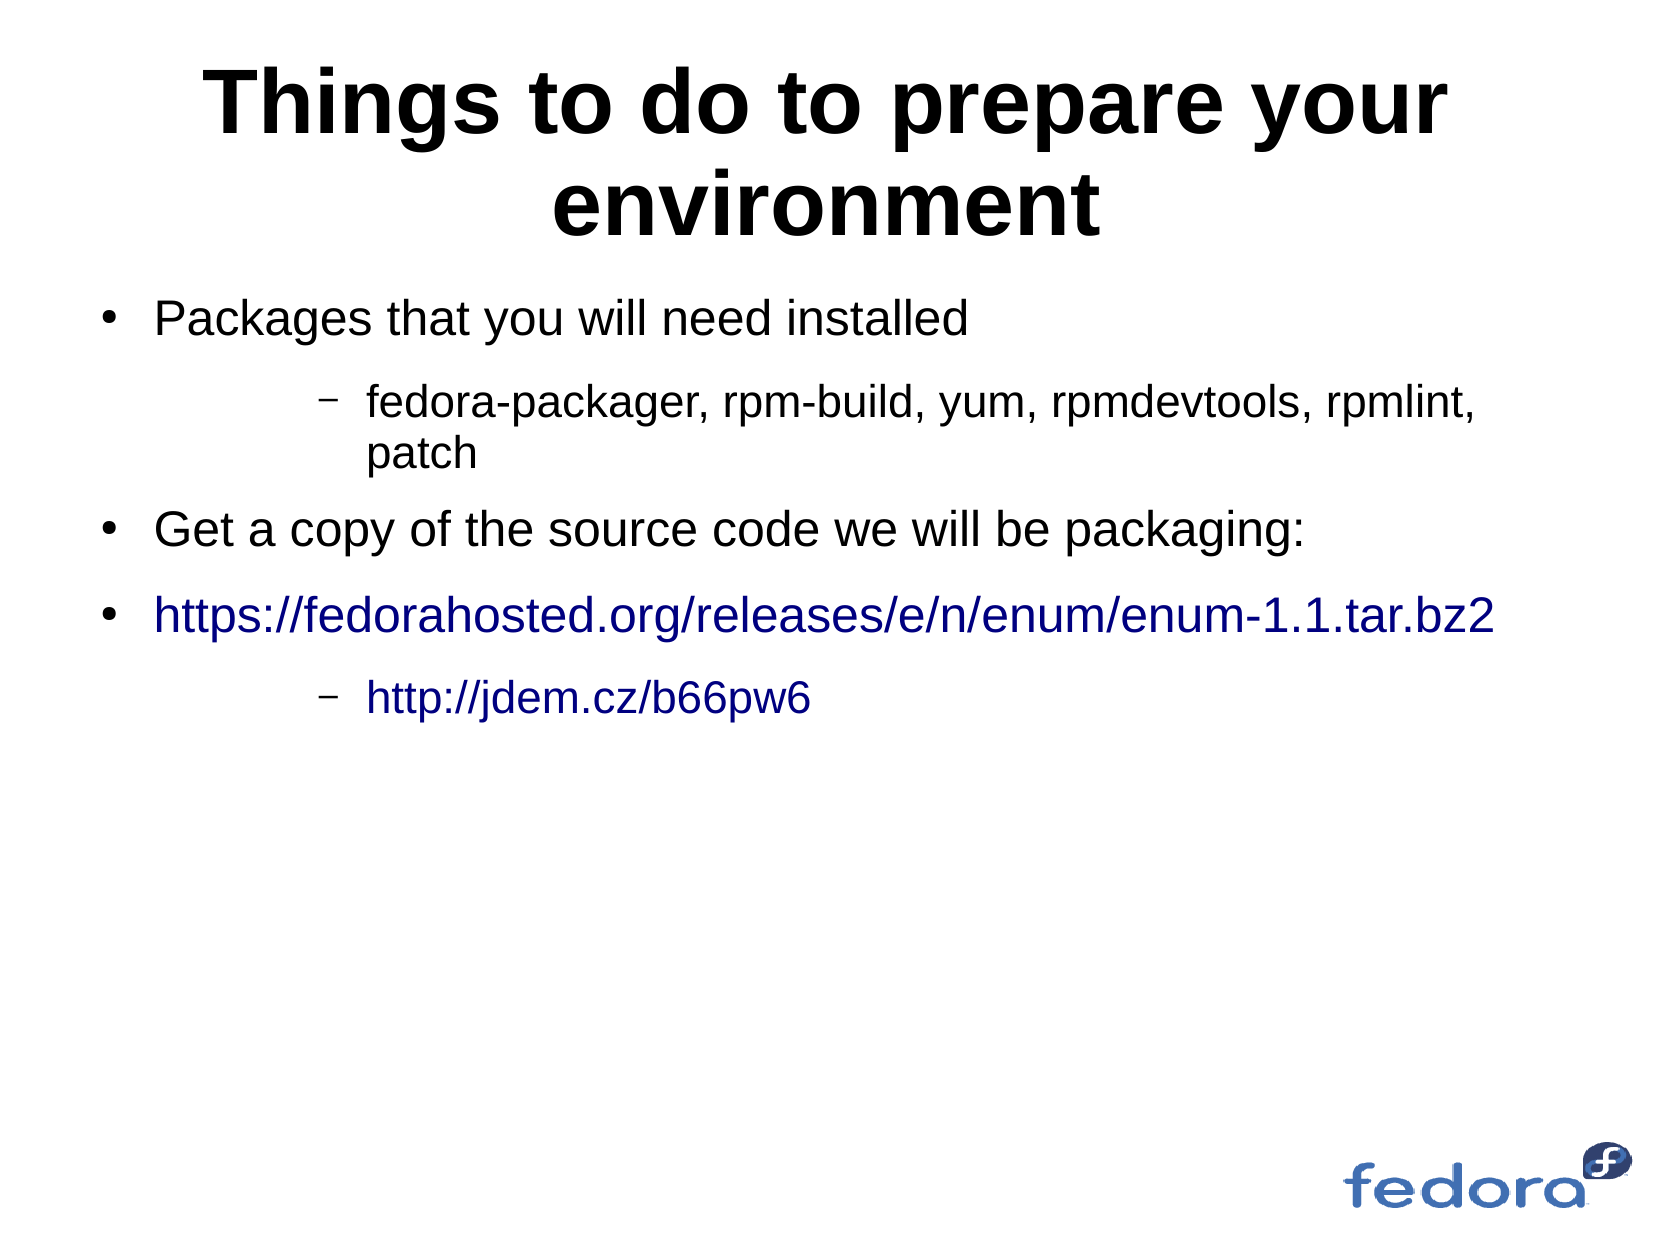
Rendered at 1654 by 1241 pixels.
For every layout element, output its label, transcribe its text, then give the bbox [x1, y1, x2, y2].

picture [1332, 1124, 1651, 1227]
list Packages that you will need installed fedora-packager, rpm-build, yum, rpmdevtools, rpmlint, patch Get a copy of the source code we will be packaging: https://fedorahosted.org/releases/e/n/enum/enum-1.1.tar.bz2 http://jdem.cz/b66pw6 [82, 290, 1571, 1109]
title Things to do to prepare your environment [82, 49, 1571, 257]
